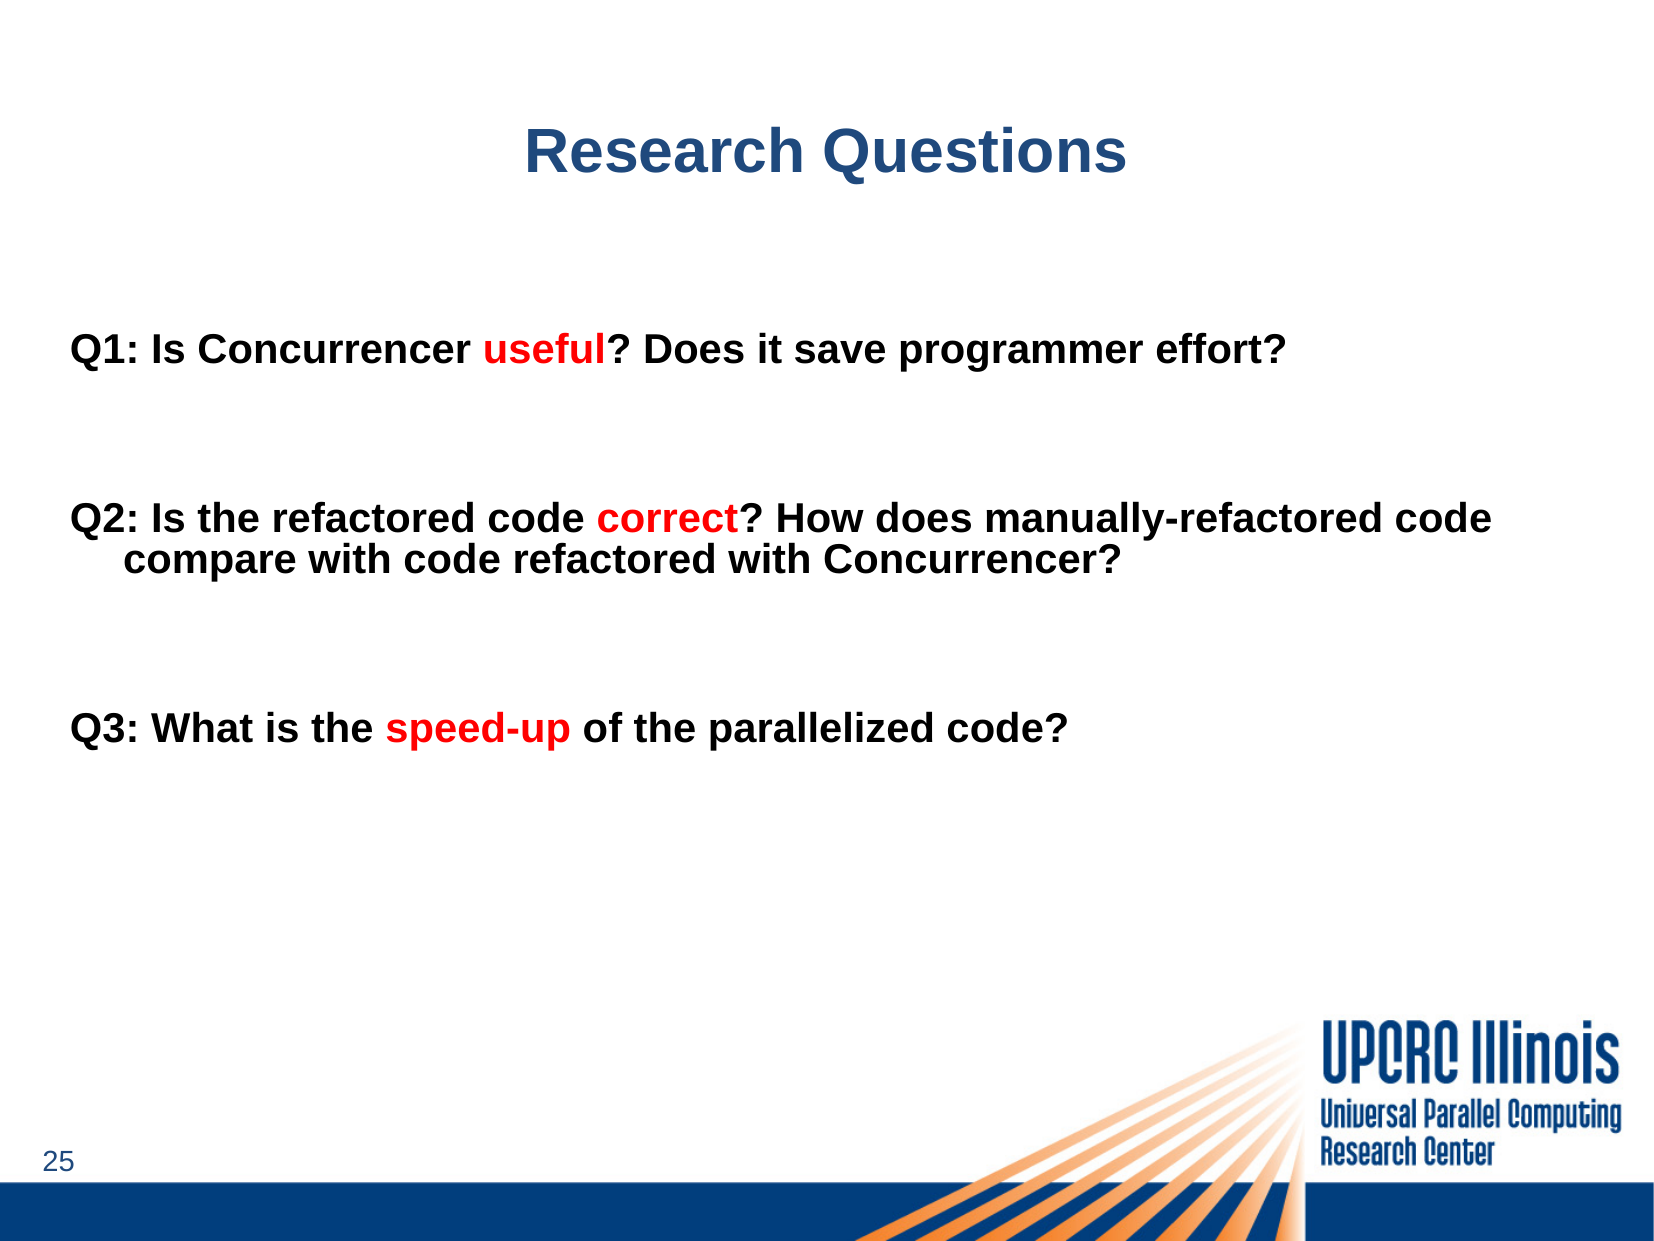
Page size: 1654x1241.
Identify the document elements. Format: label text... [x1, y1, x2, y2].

title Research Questions [82, 49, 1571, 204]
picture [0, 1005, 1654, 1241]
list Q1: Is Concurrencer useful? Does it save programmer effort? Q2: Is the refactored code correct? How does manually-refactored code compare with code refactored with Concurrencer? Q3: What is the speed-up of the parallelized code? [37, 204, 1613, 1024]
